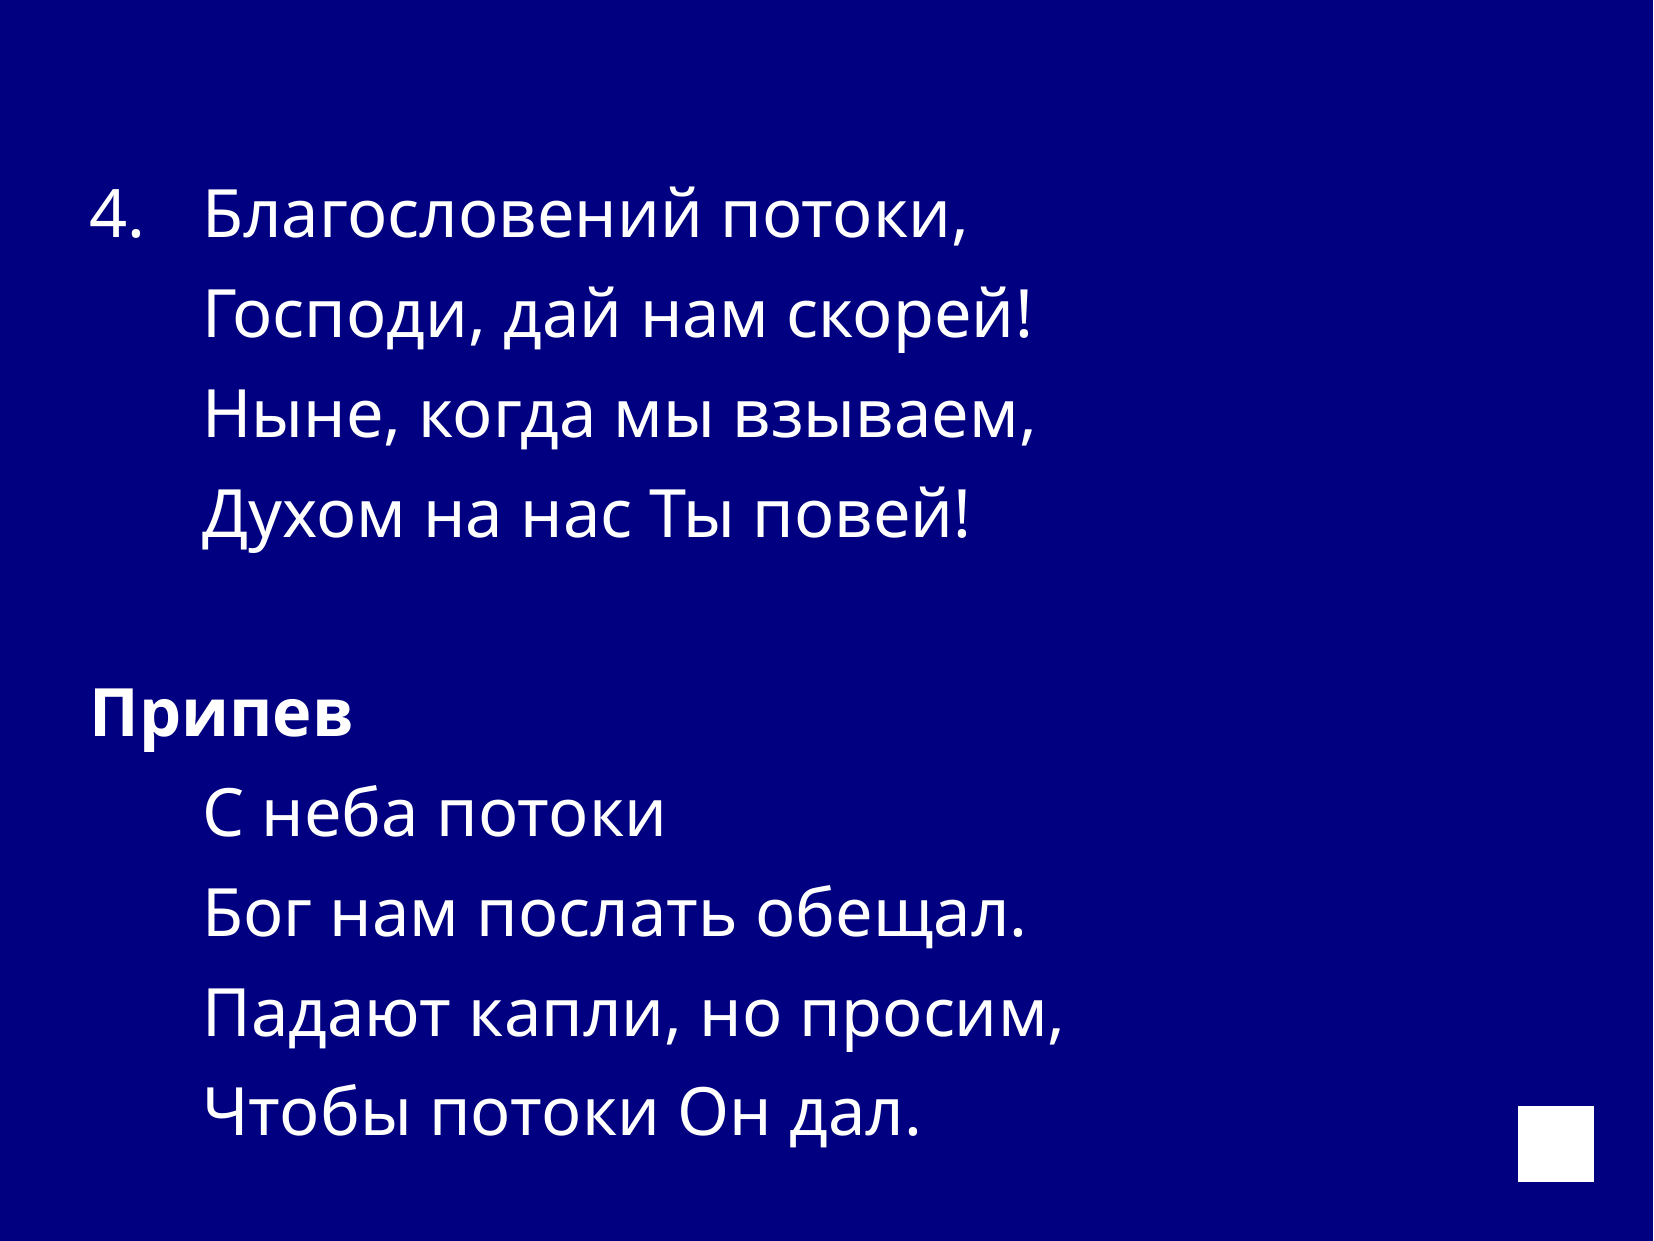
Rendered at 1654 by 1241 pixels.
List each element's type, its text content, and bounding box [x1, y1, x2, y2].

text_box 4. Благословений потоки, Господи, дай нам скорей! Ныне, когда мы взываем, Духом на нас Ты повей! Припев С неба потоки Бог нам послать обещал. Падают капли, но просим, Чтобы потоки Он дал. [75, 150, 1576, 1163]
text_box [1518, 1106, 1594, 1182]
